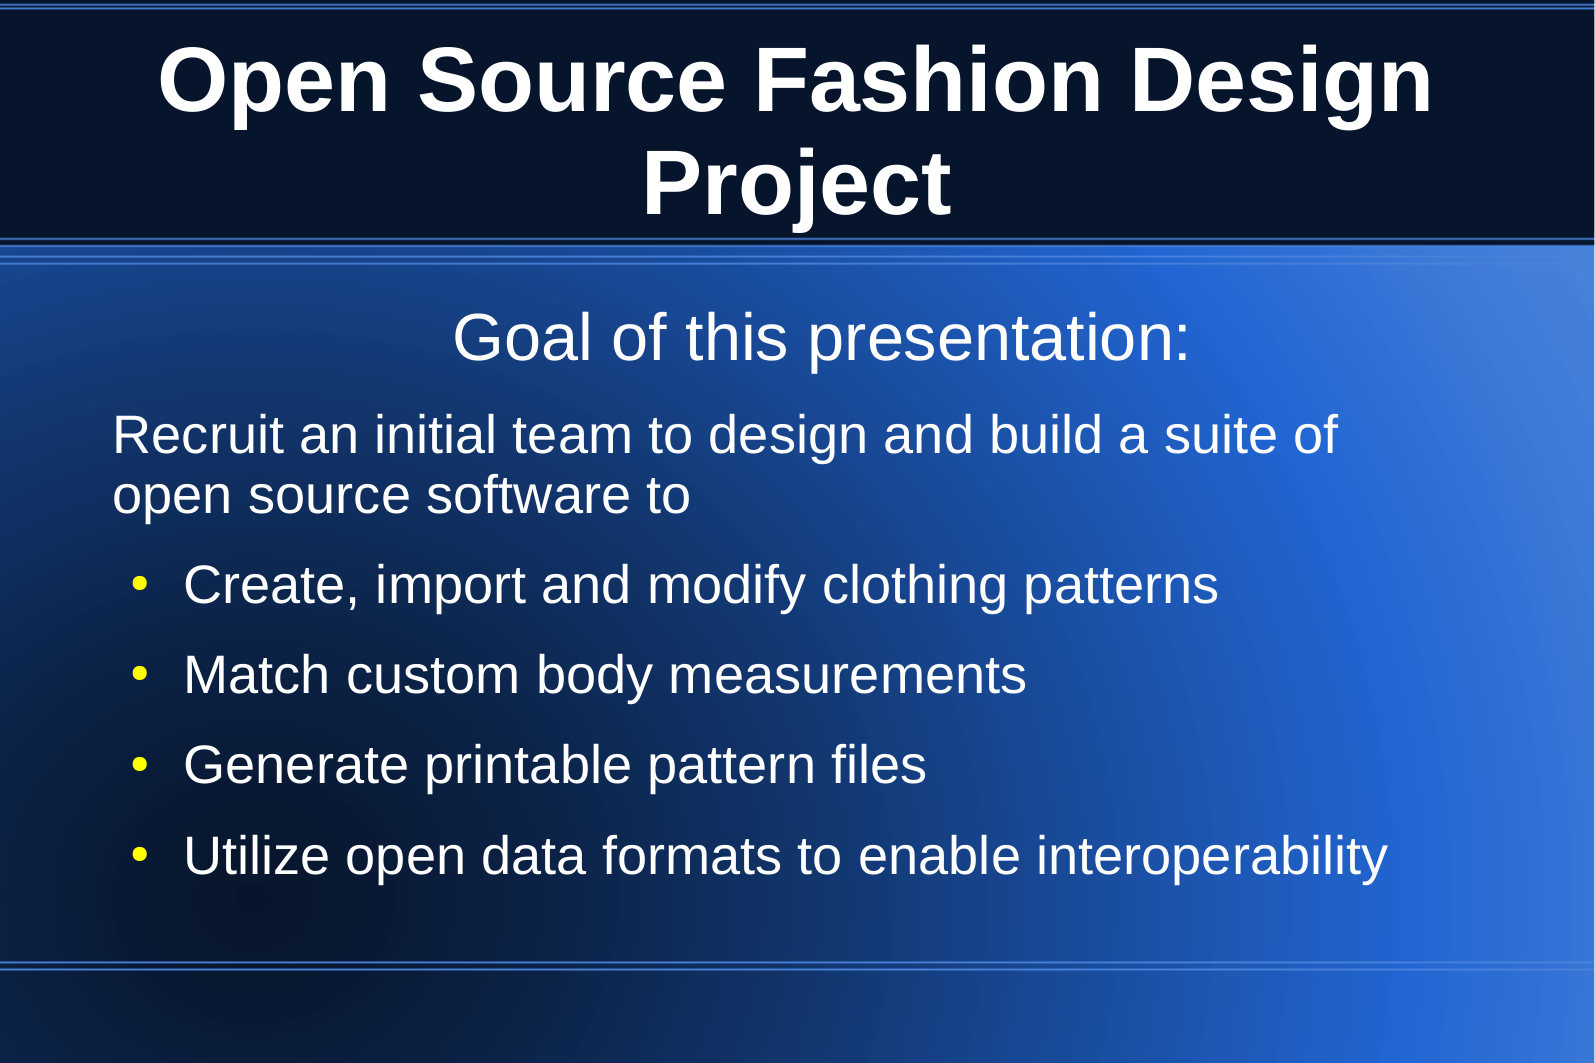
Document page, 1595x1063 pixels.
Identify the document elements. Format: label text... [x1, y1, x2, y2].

title Open Source Fashion Design Project [79, 28, 1515, 234]
picture [0, 0, 1595, 1063]
list Goal of this presentation: Recruit an initial team to design and build a suite of open source software to Create, import and modify clothing patterns Match custom body measurements Generate printable pattern files Utilize open data formats to enable interoperability [112, 300, 1463, 938]
